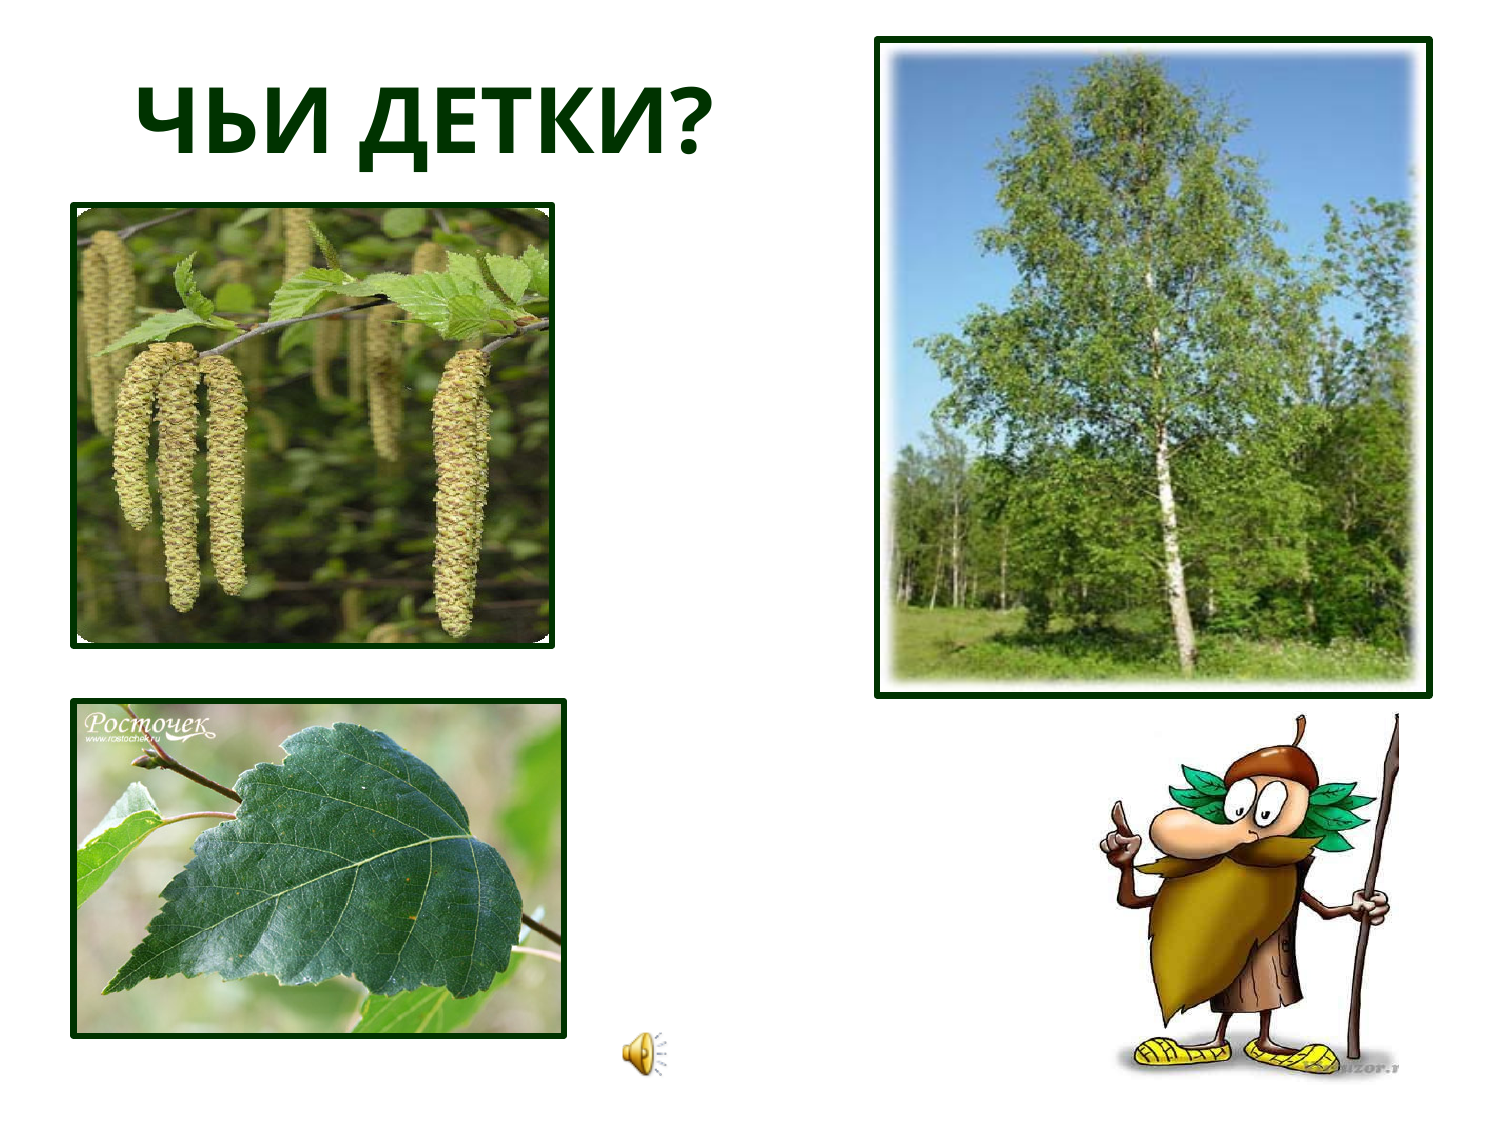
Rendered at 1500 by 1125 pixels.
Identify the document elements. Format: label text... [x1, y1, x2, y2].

picture [621, 1031, 671, 1082]
text_box ЧЬИ ДЕТКИ? [119, 54, 730, 180]
picture [76, 208, 550, 643]
picture [76, 704, 561, 1033]
picture [1092, 704, 1399, 1085]
picture [879, 42, 1427, 693]
